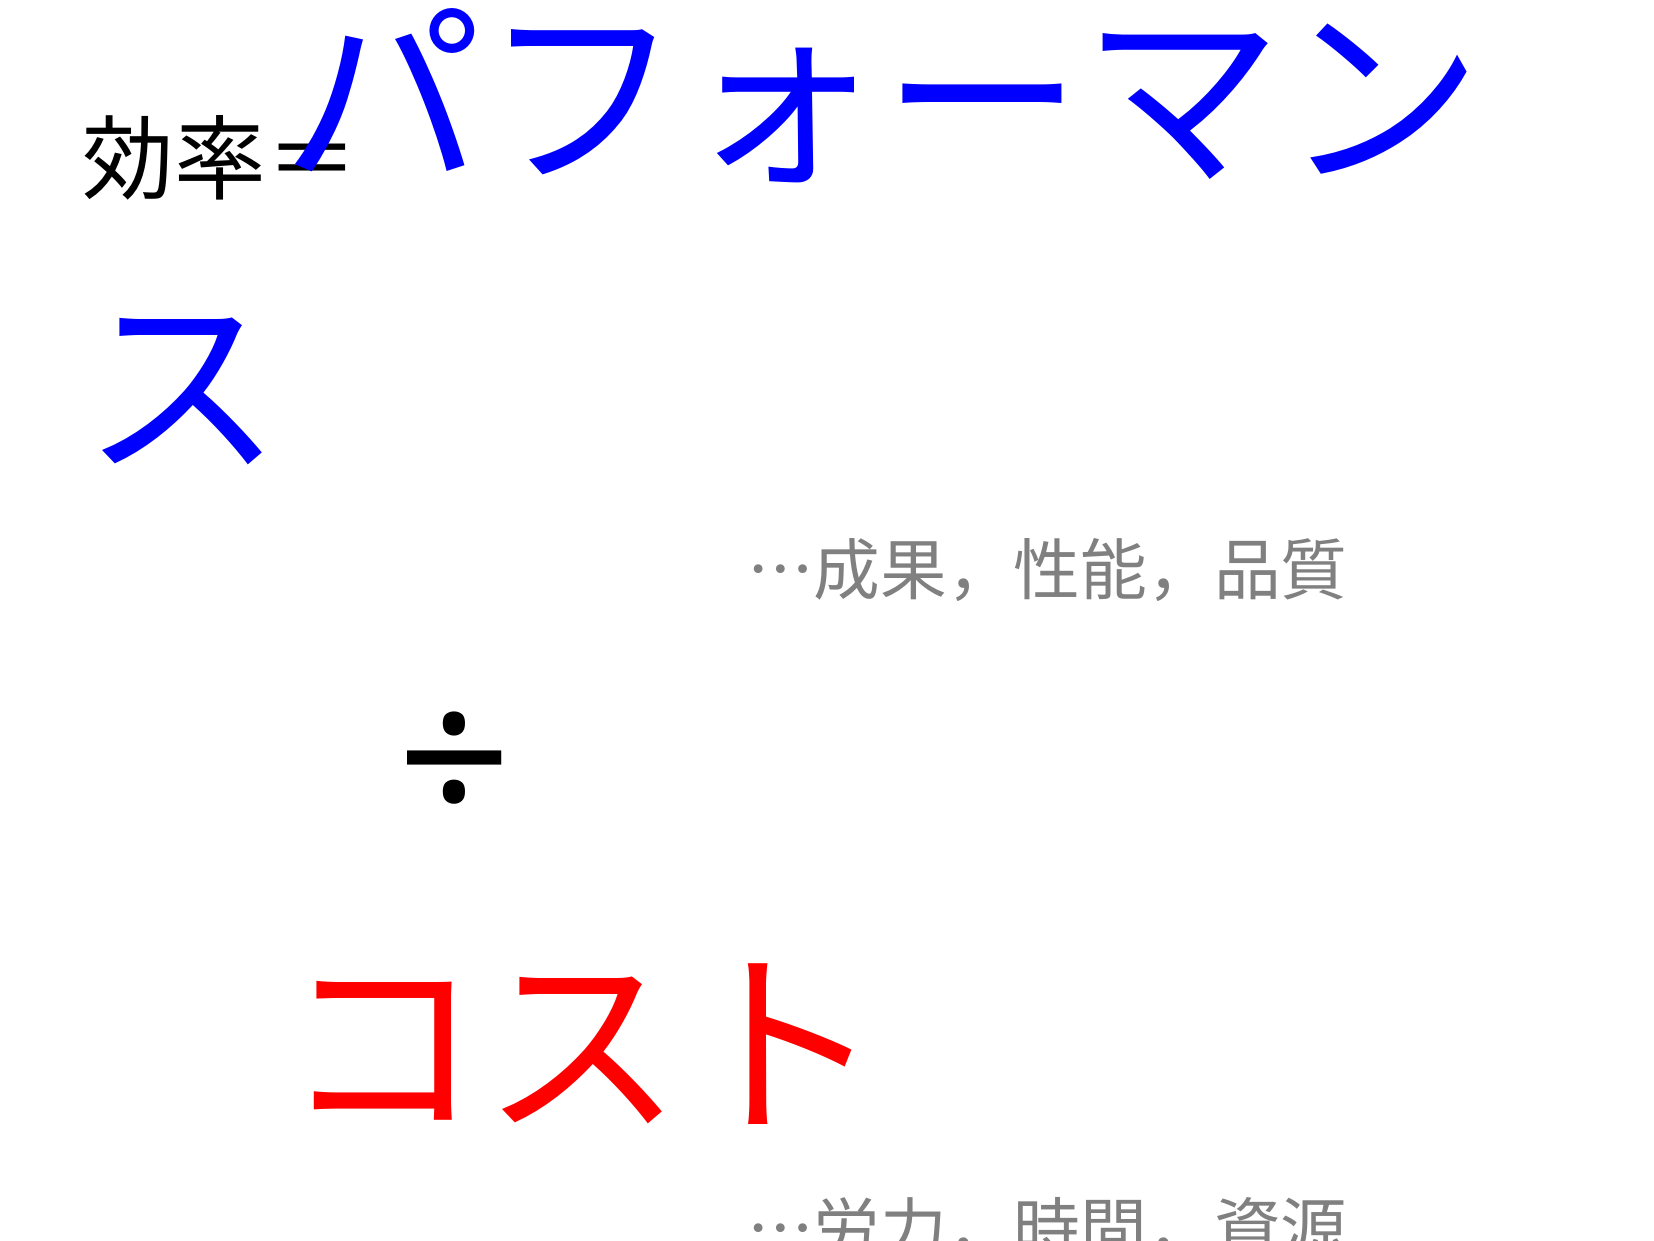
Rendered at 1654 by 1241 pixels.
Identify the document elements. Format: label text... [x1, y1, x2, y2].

title 効率＝ [82, 56, 1571, 250]
subtitle パフォーマンス …成果，性能，品質 ÷ コスト …労力，時間，資源 （テマ，ヒマ，カネ） [82, 265, 1571, 1133]
